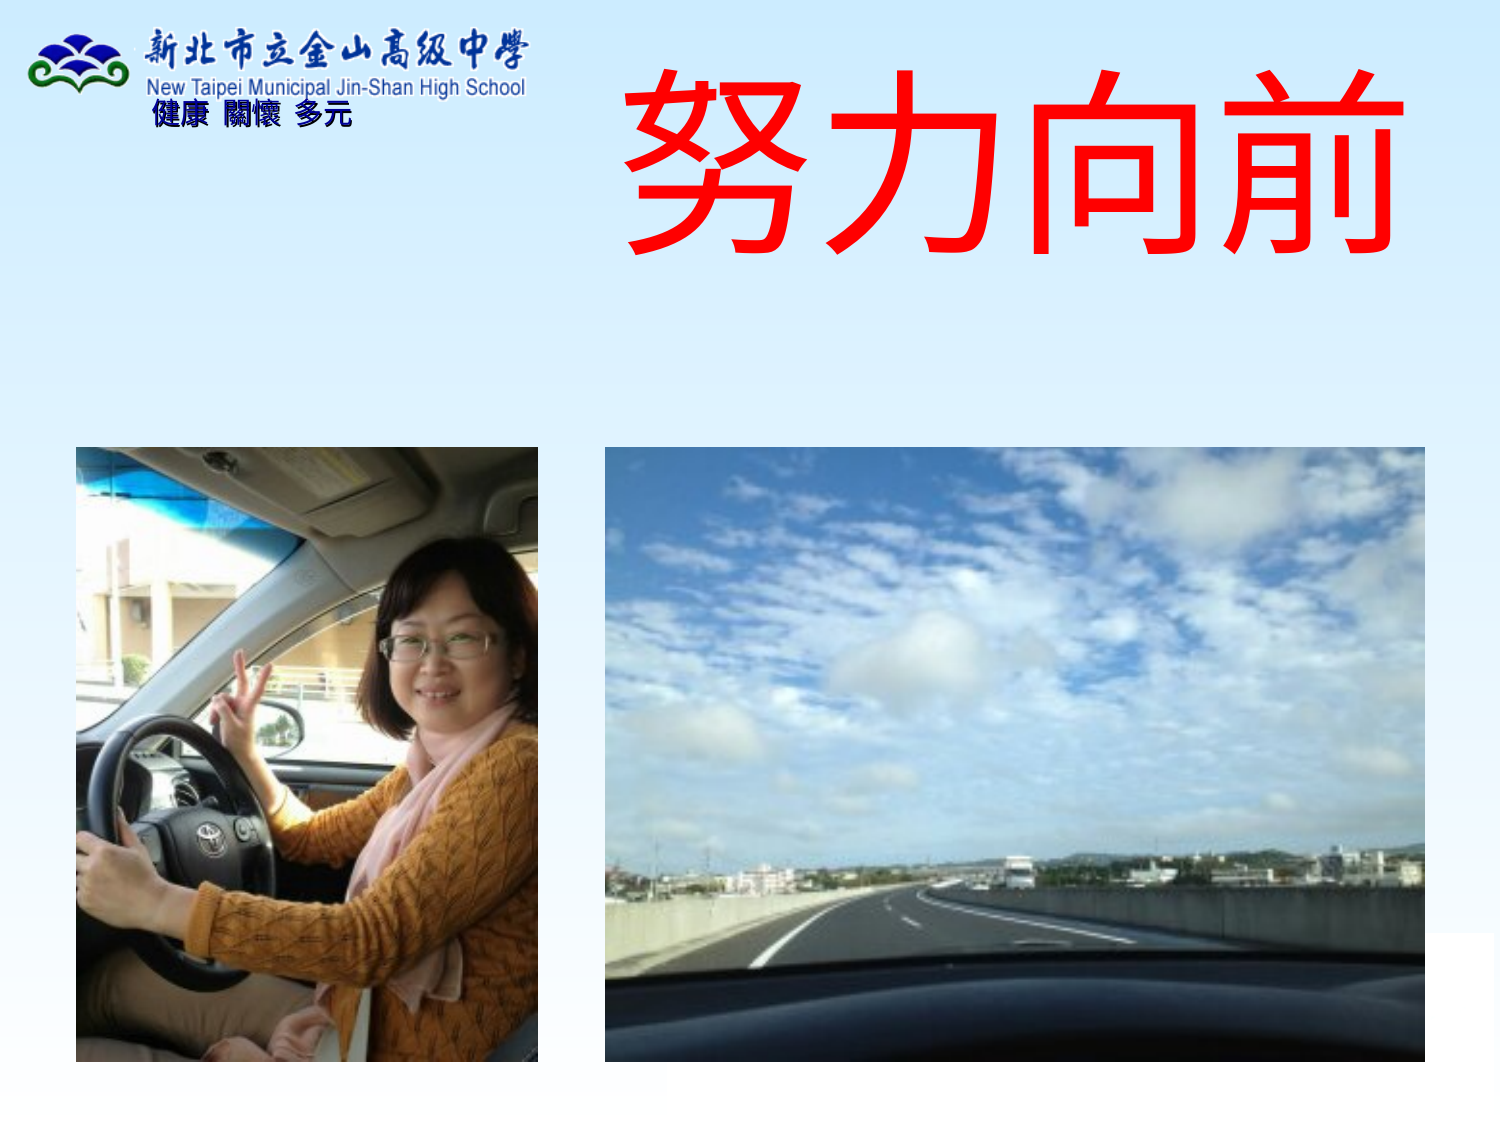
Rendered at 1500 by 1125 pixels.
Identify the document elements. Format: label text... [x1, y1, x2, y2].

picture [605, 447, 1425, 1062]
picture [76, 447, 538, 1062]
subtitle 努力向前 [490, 31, 1500, 319]
